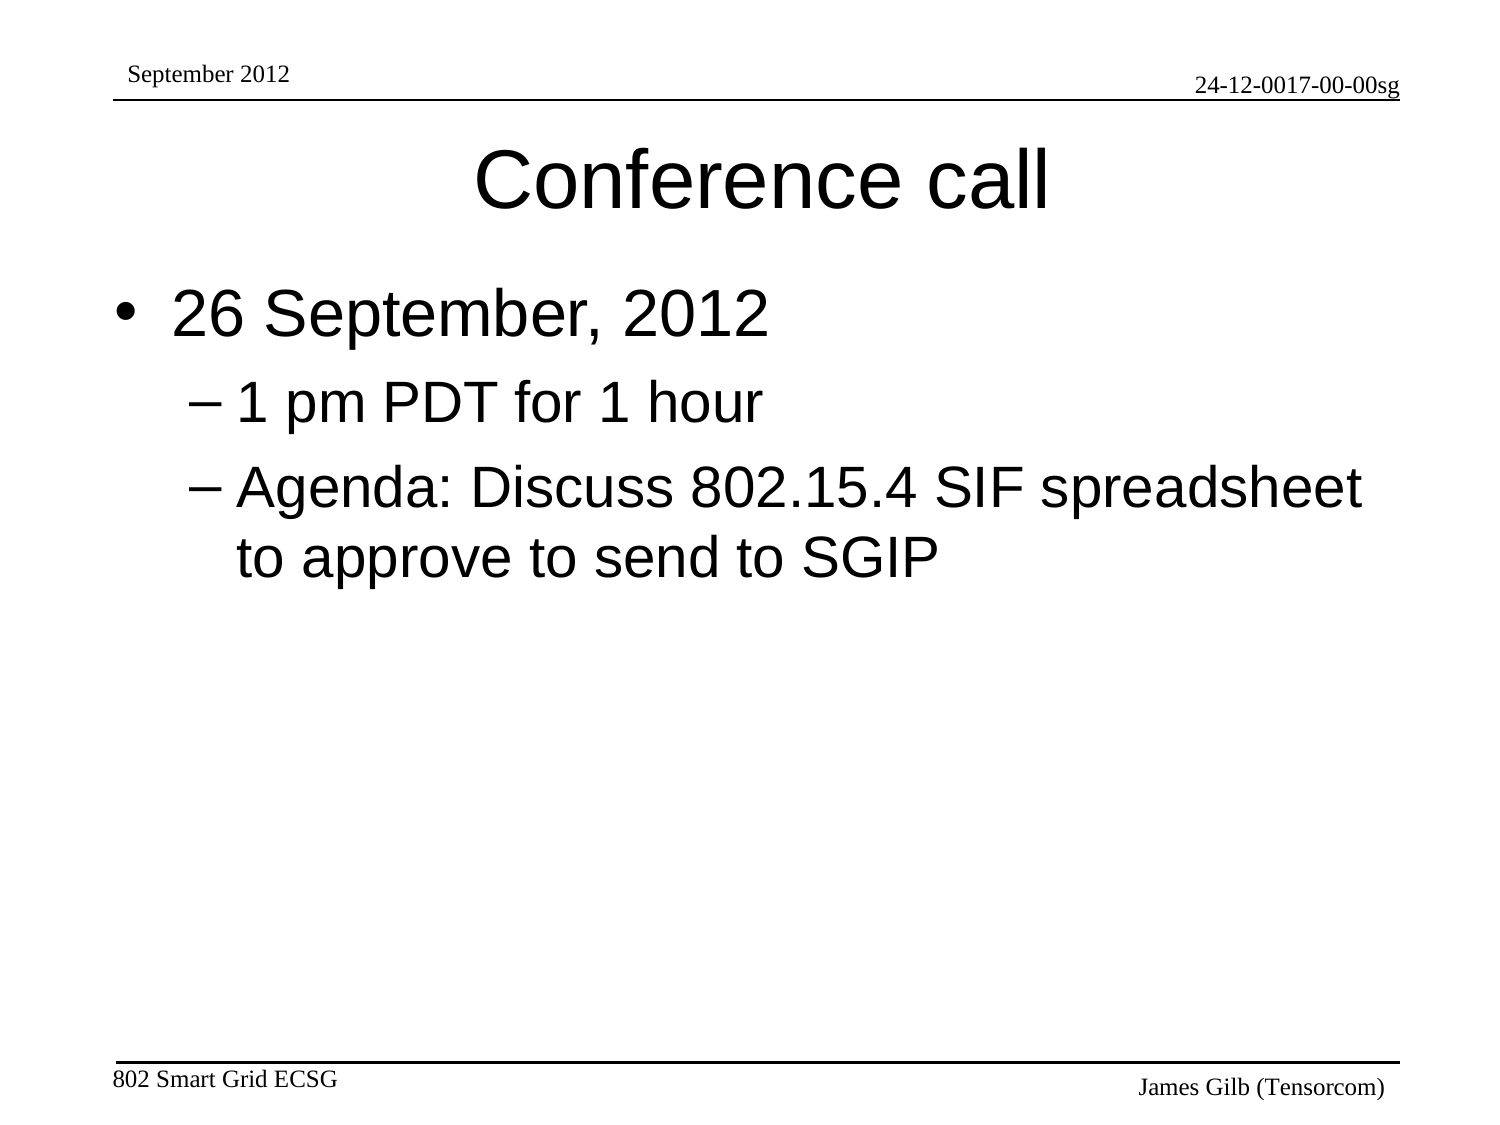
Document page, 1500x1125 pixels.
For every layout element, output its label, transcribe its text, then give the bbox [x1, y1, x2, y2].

list 26 September, 2012 1 pm PDT for 1 hour Agenda: Discuss 802.15.4 SIF spreadsheet to approve to send to SGIP [99, 262, 1426, 916]
title Conference call [125, 112, 1401, 238]
